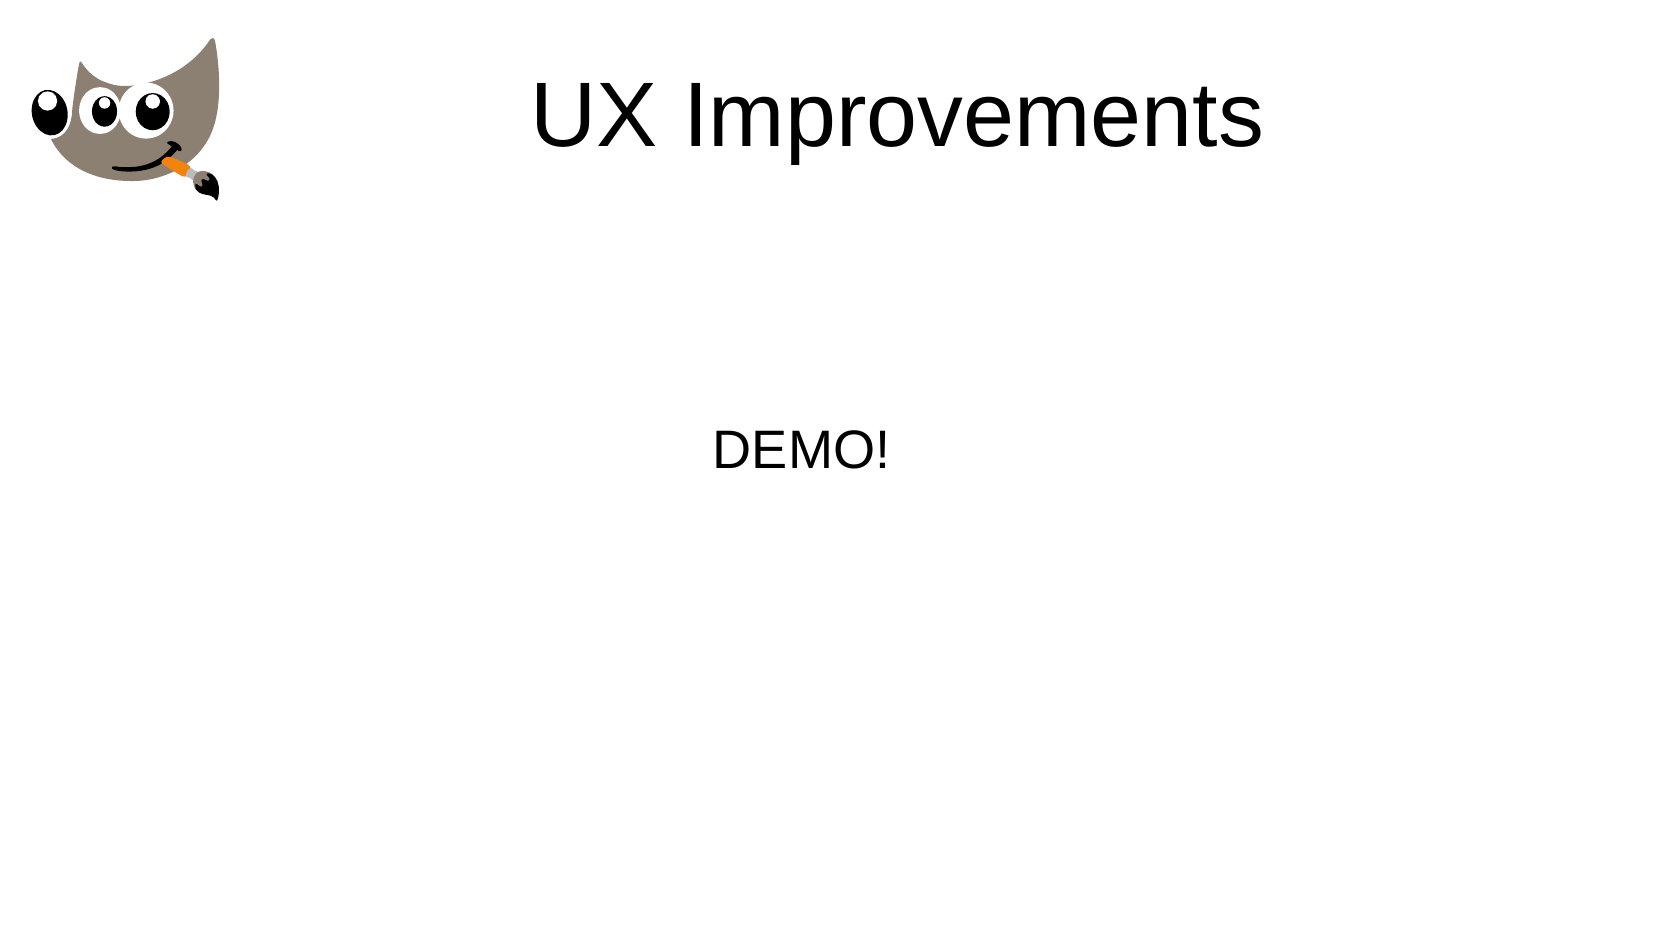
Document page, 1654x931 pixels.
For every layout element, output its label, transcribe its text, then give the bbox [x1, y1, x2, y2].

title UX Improvements [225, 37, 1571, 193]
